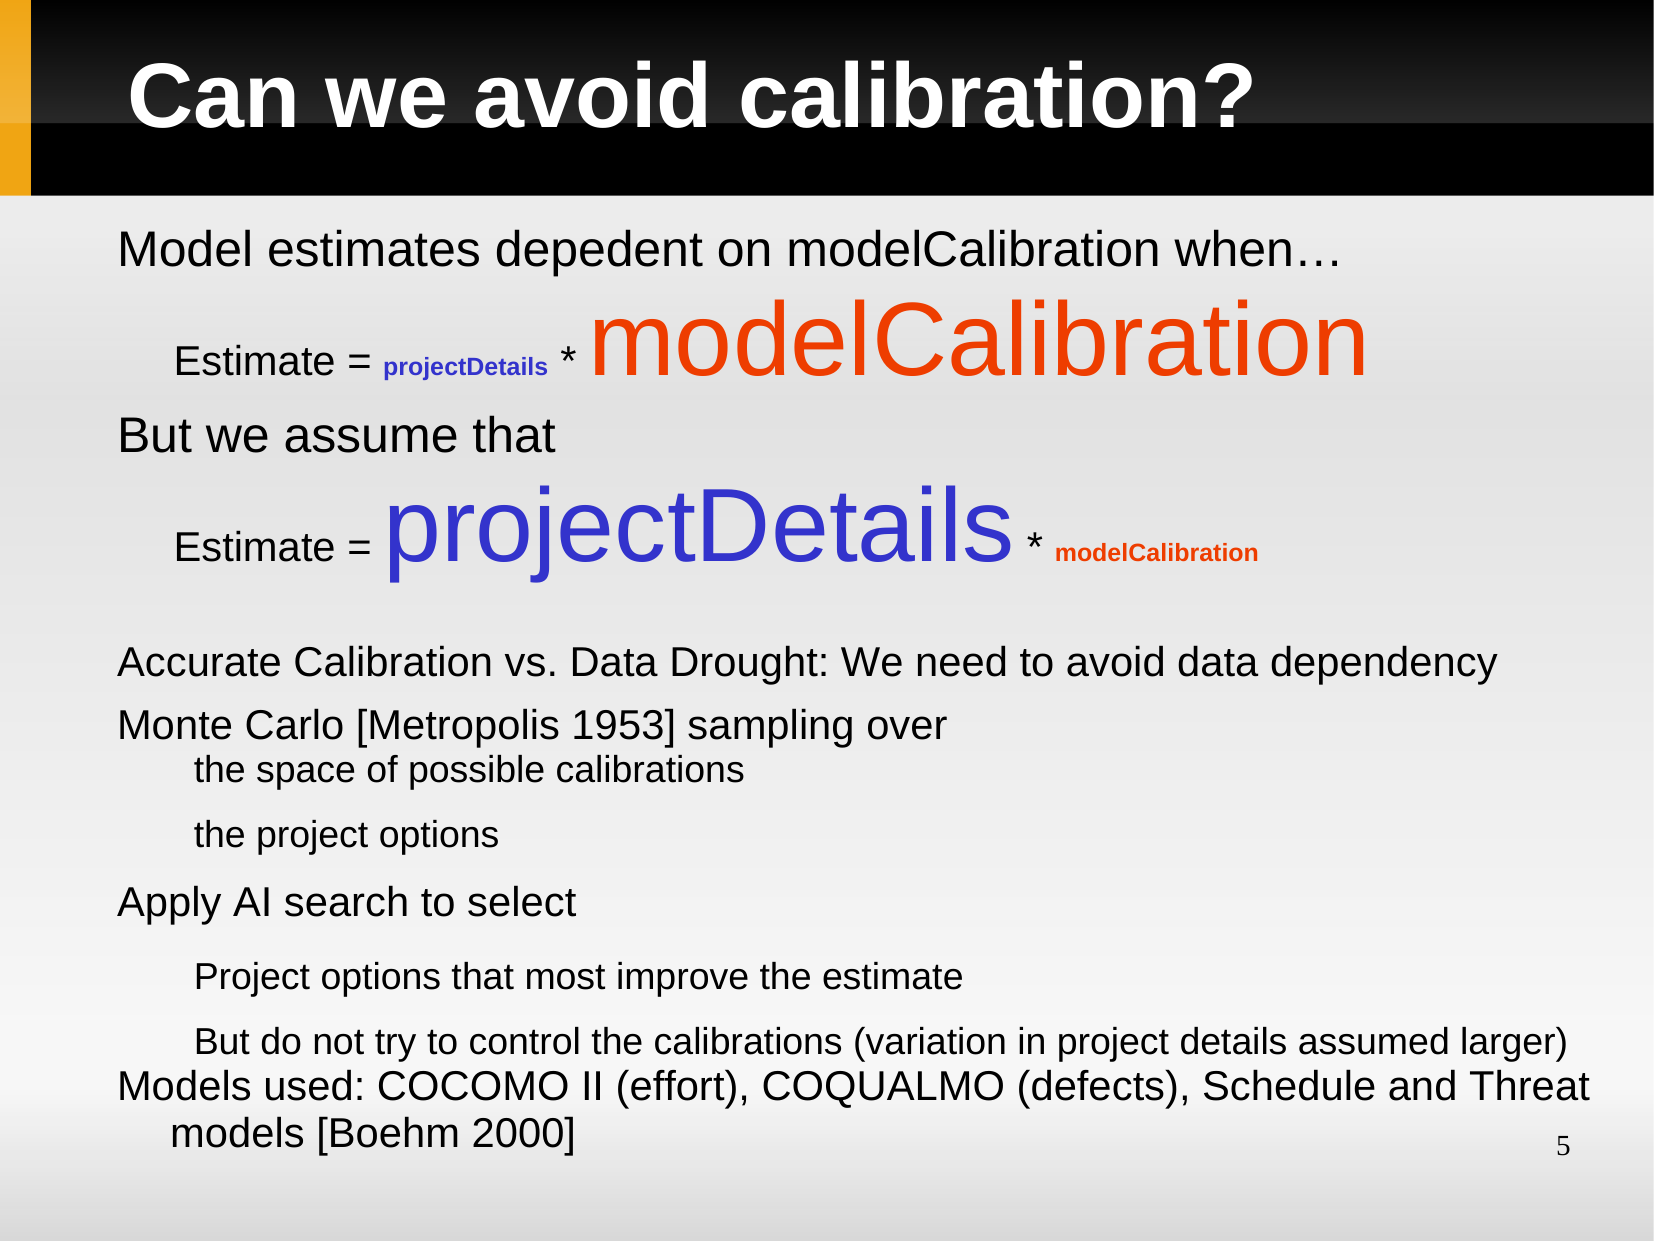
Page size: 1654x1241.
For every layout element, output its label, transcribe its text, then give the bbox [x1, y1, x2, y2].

picture [0, 0, 1654, 1241]
title Can we avoid calibration? [112, 3, 1518, 188]
list Model estimates depedent on modelCalibration when… Estimate = projectDetails * modelCalibration But we assume that Estimate = projectDetails * modelCalibration Accurate Calibration vs. Data Drought: We need to avoid data dependency Monte Carlo [Metropolis 1953] sampling over the space of possible calibrations the project options Apply AI search to select Project options that most improve the estimate But do not try to control the calibrations (variation in project details assumed larger) Models used: COCOMO II (effort), COQUALMO (defects), Schedule and Threat models [Boehm 2000] [84, 219, 1610, 1241]
